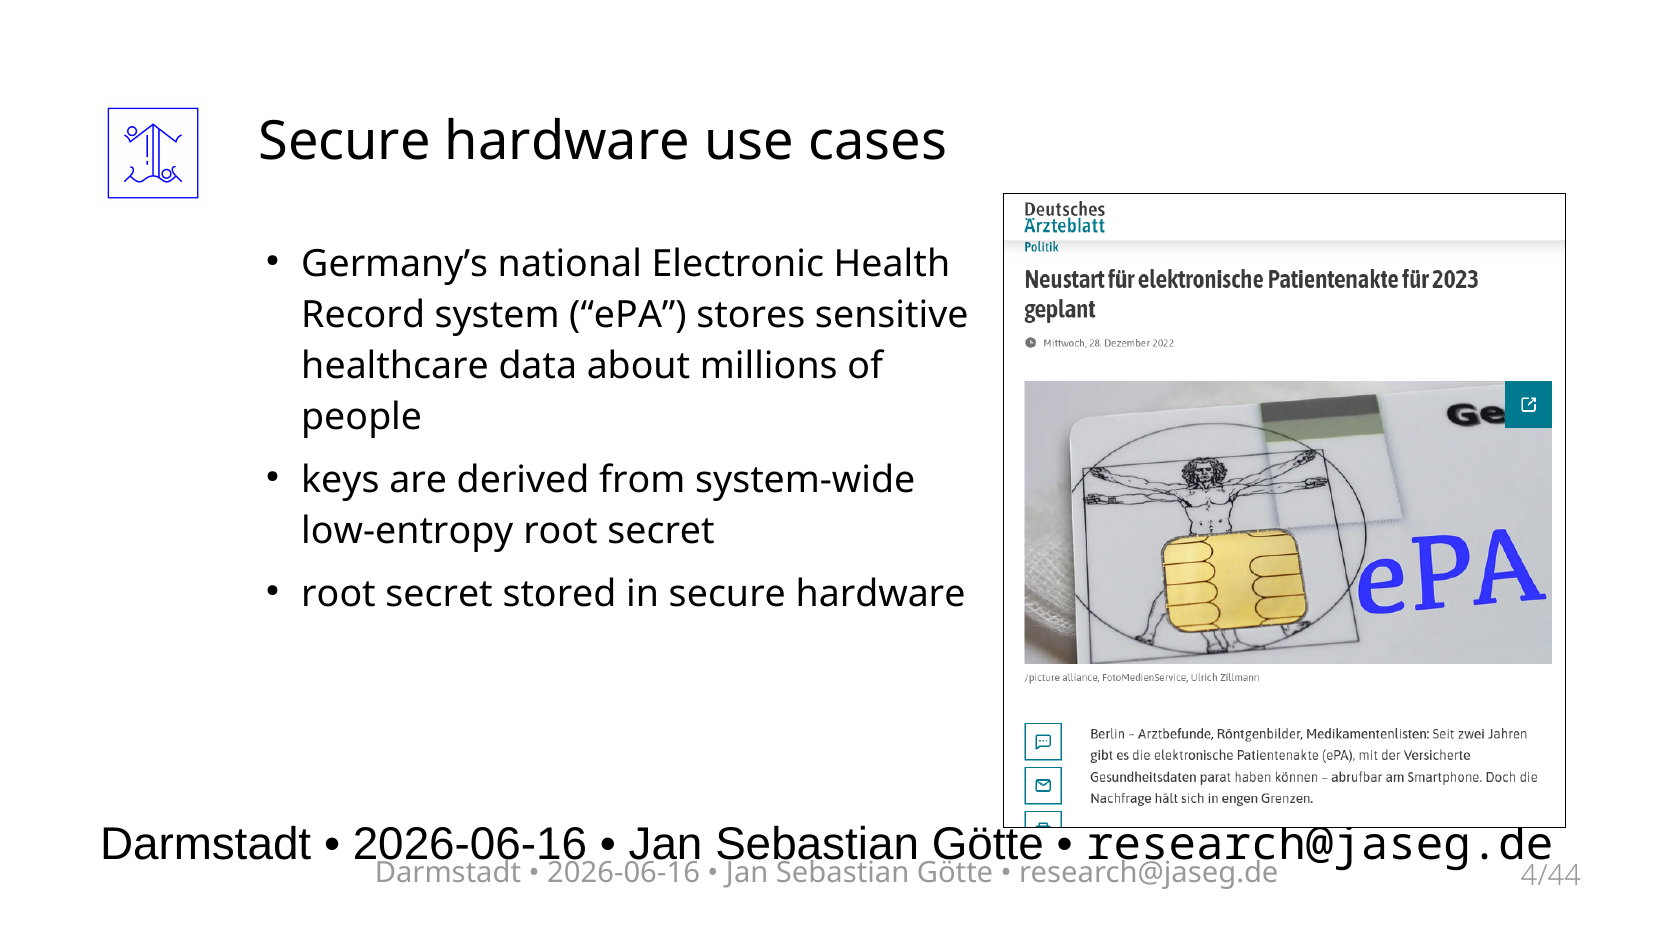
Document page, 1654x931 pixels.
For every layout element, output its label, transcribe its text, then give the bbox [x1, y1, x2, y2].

picture [99, 99, 207, 207]
text_box Germany’s national Electronic Health Record system (“ePA”) stores sensitive healthcare data about millions of people keys are derived from system-wide low-entropy root secret root secret stored in secure hardware [265, 236, 975, 783]
text_box Secure hardware use cases [243, 93, 1543, 213]
picture [1003, 193, 1565, 827]
text_box Darmstadt • 2026-06-16 • Jan Sebastian Götte • research@jaseg.de [82, 797, 1571, 886]
